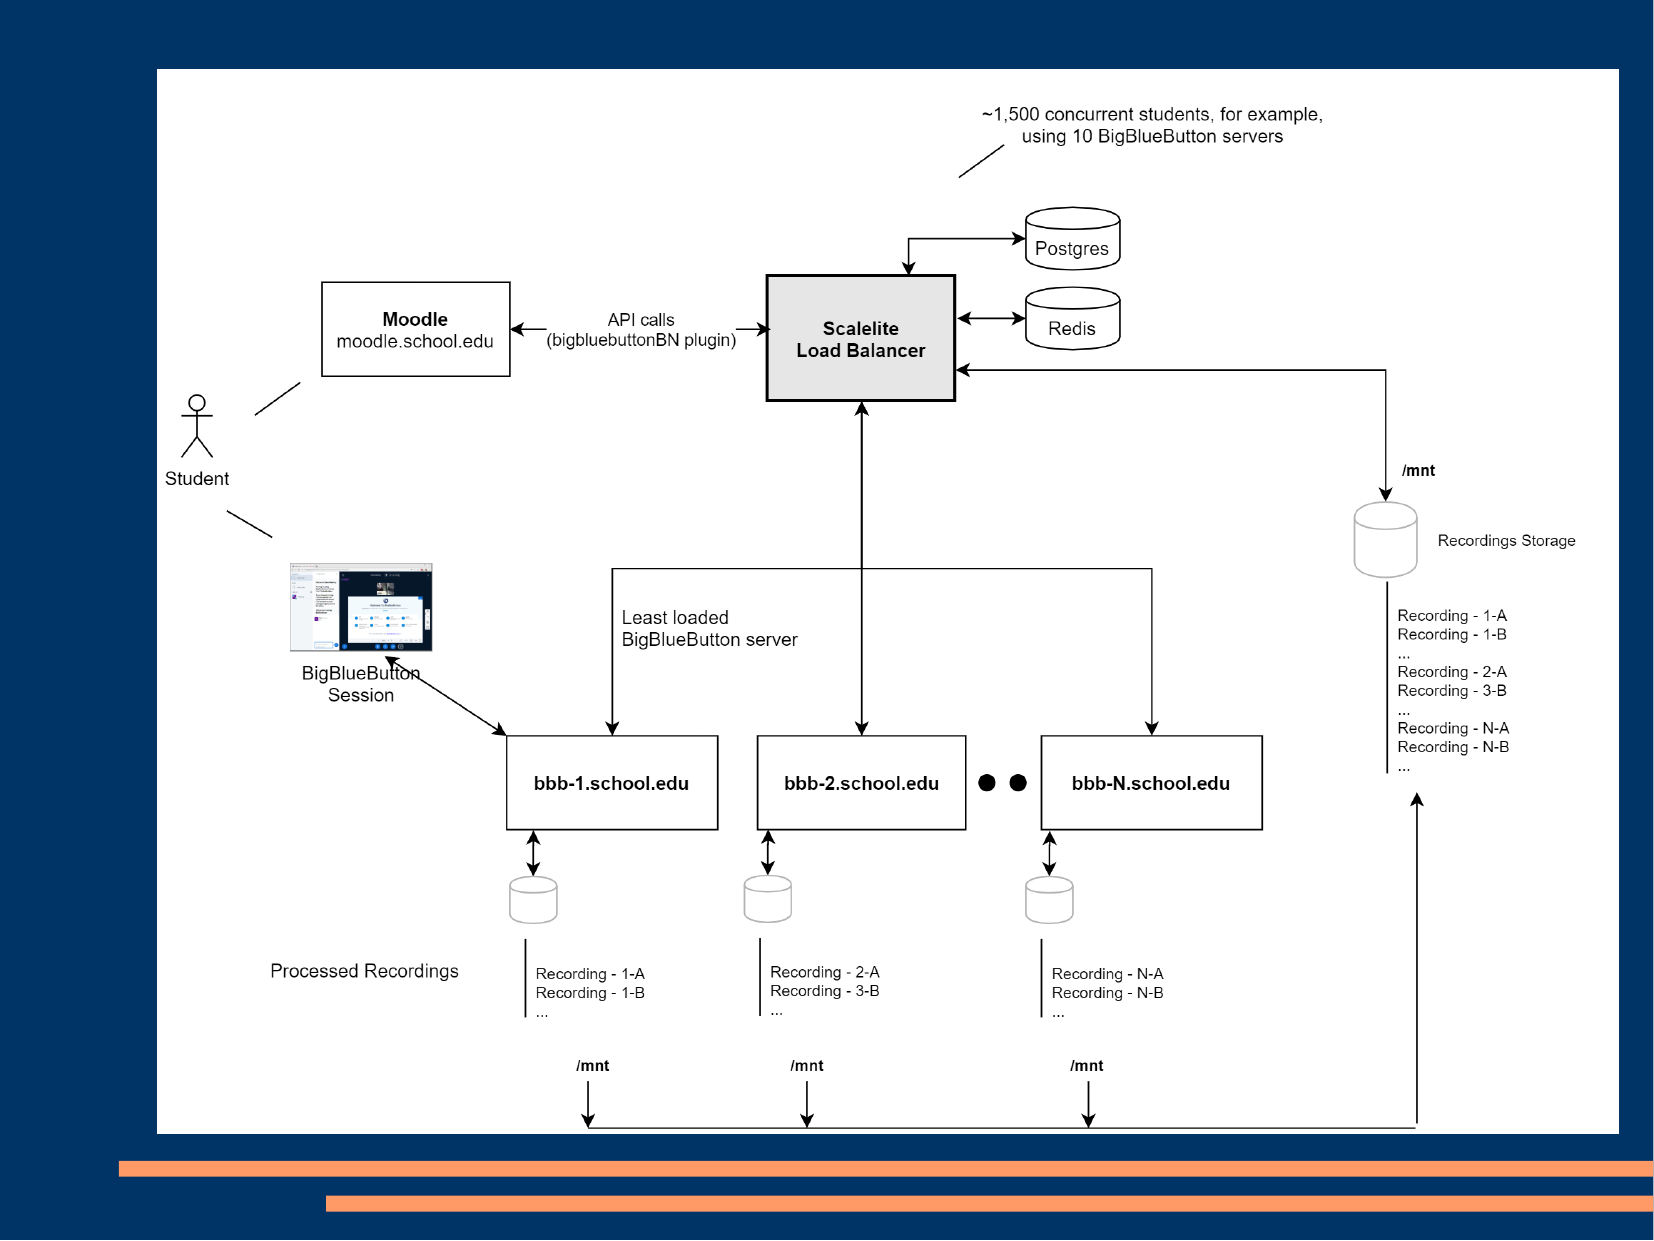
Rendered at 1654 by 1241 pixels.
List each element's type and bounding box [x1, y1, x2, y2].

picture [157, 69, 1619, 1134]
